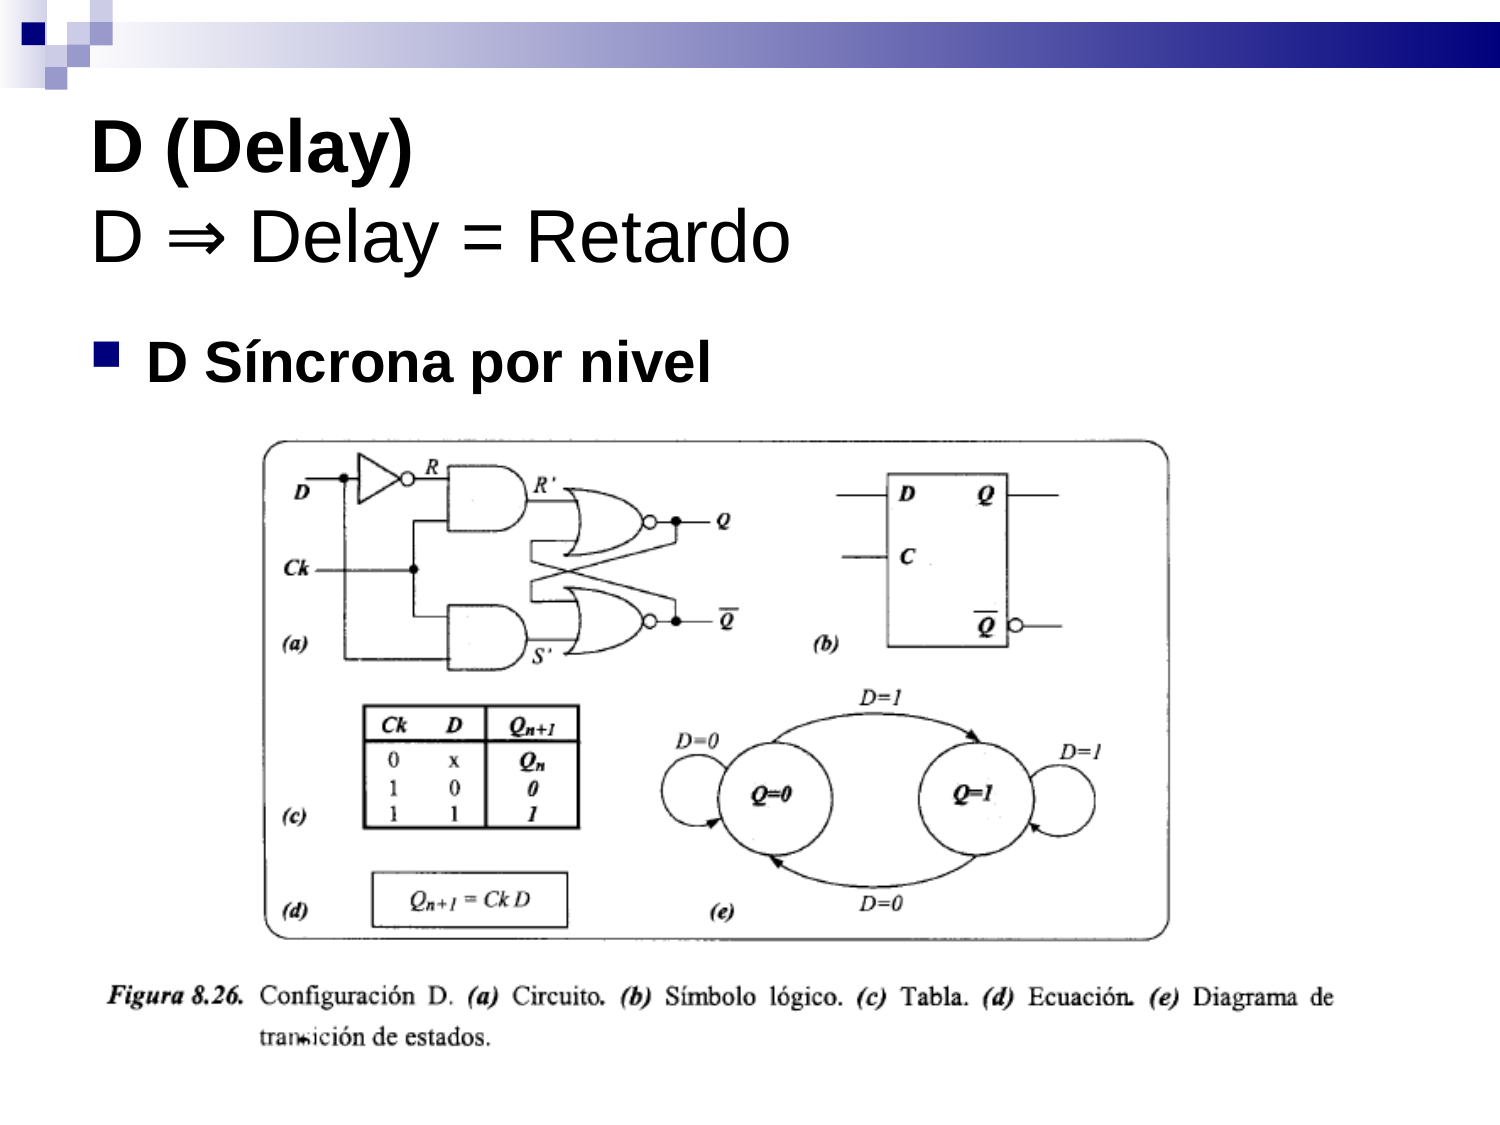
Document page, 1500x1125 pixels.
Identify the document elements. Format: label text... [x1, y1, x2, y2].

title D (Delay) D ⇒ Delay = Retardo [75, 75, 1426, 301]
list D Síncrona por nivel [74, 324, 1211, 409]
picture [53, 397, 1388, 1083]
